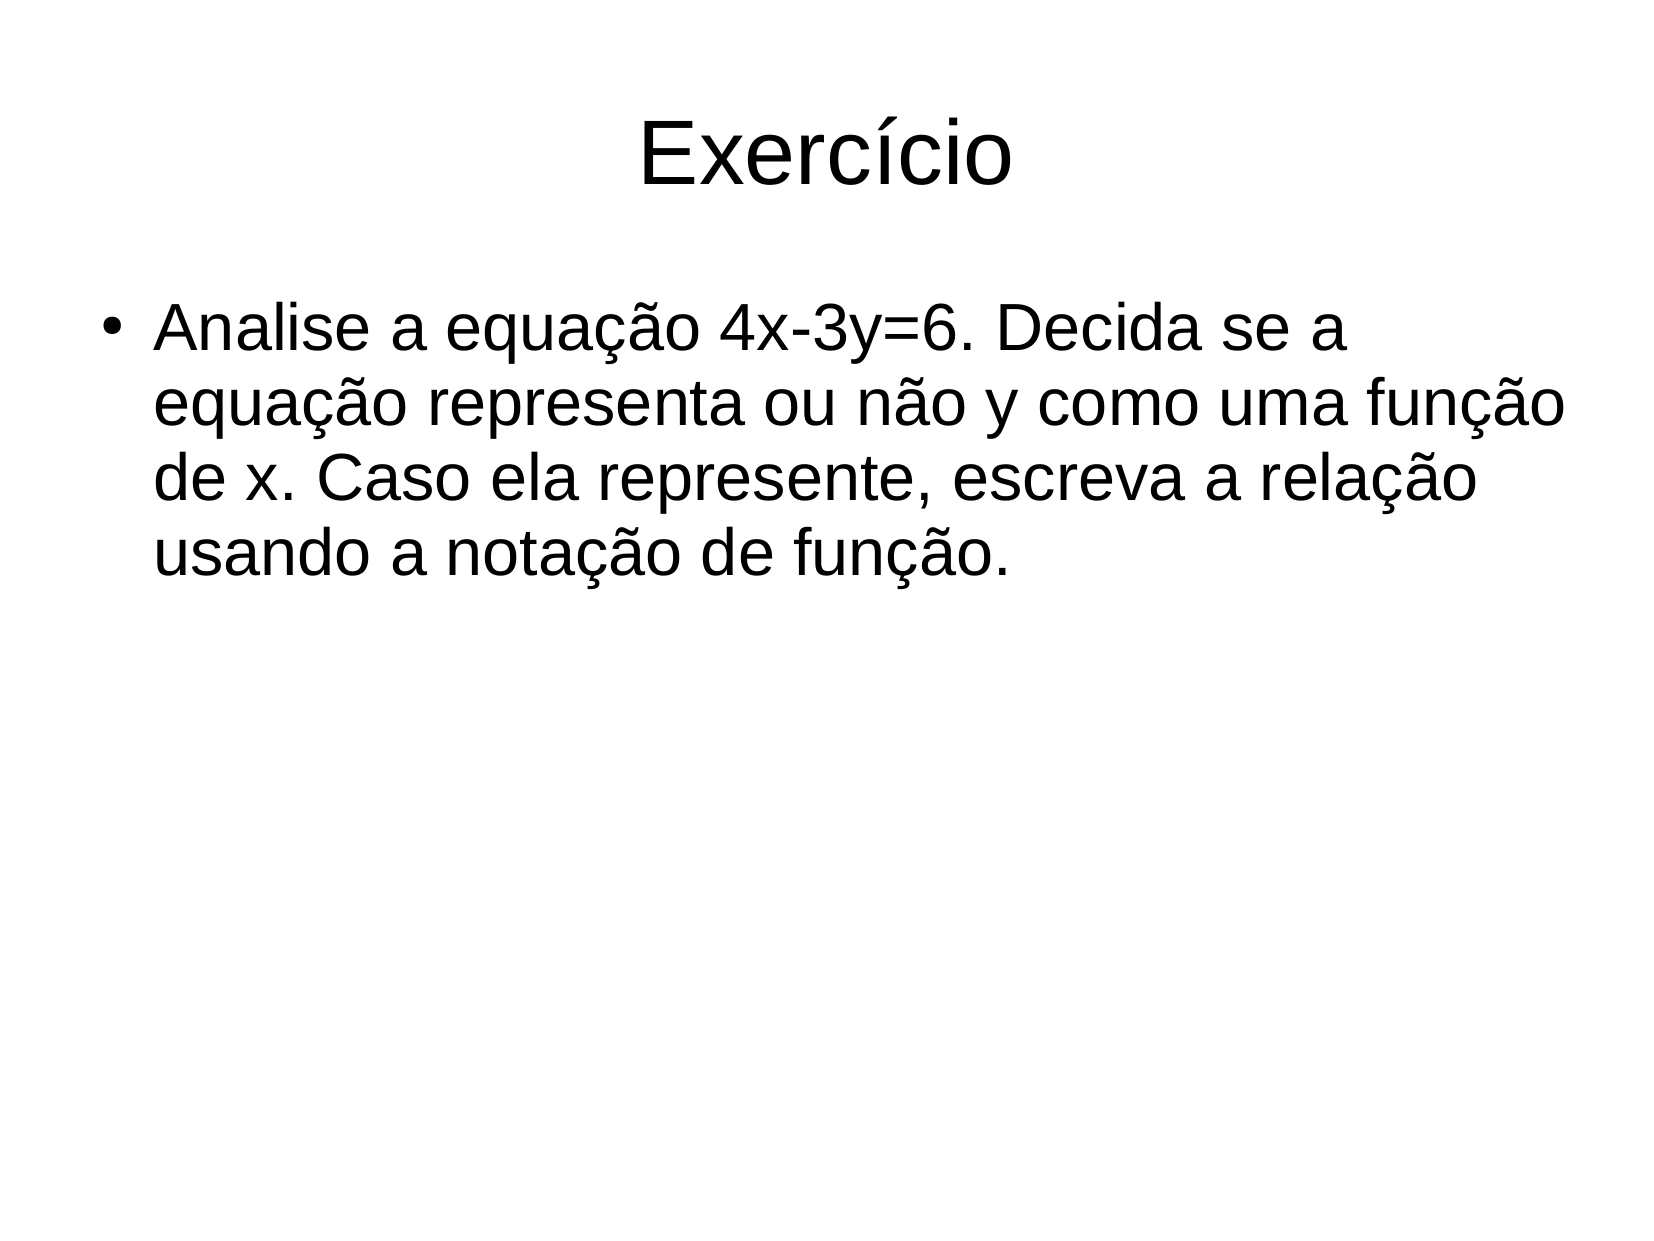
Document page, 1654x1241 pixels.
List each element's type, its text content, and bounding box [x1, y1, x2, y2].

title Exercício [82, 49, 1571, 257]
list Analise a equação 4x-3y=6. Decida se a equação representa ou não y como uma função de x. Caso ela represente, escreva a relação usando a notação de função. [82, 290, 1571, 1010]
